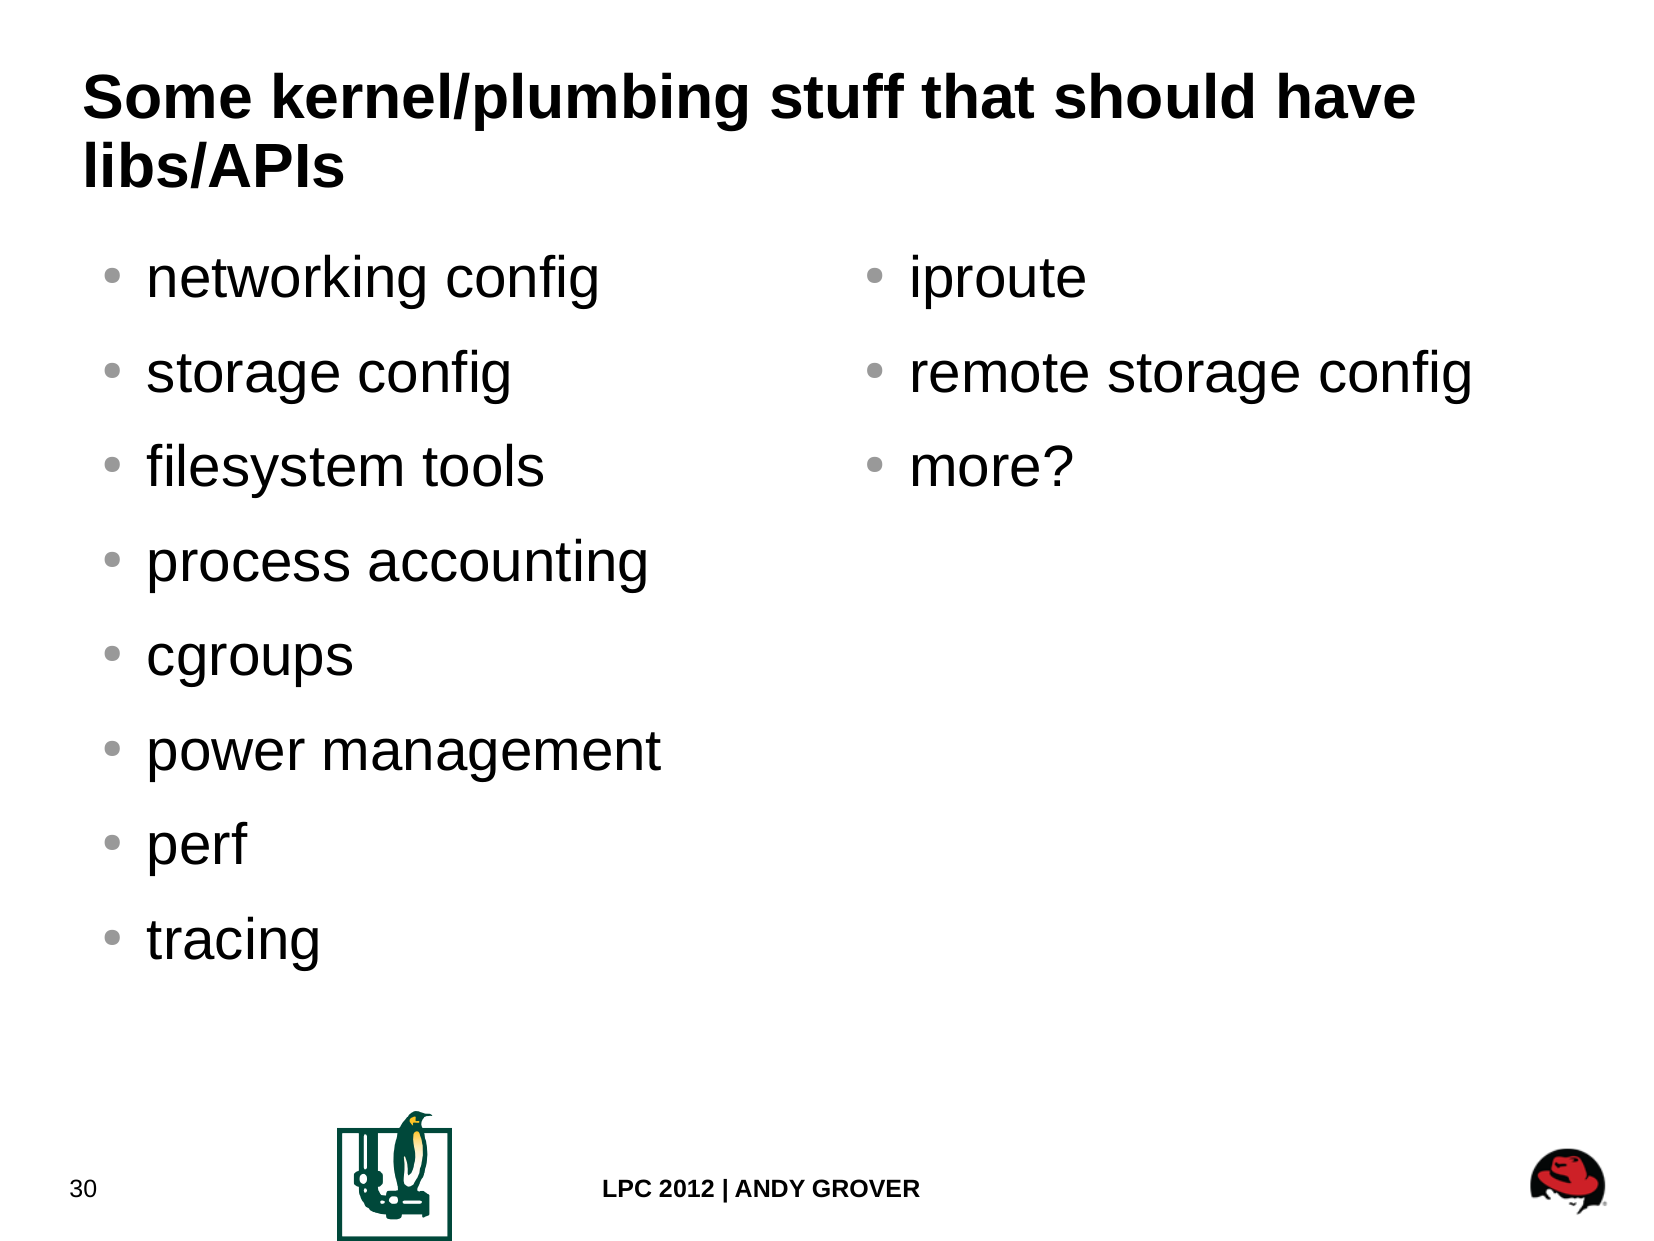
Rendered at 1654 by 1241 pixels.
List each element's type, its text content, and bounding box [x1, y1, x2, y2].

title Some kernel/plumbing stuff that should have libs/APIs [82, 37, 1571, 226]
list networking config storage config filesystem tools process accounting cgroups power management perf tracing [86, 244, 814, 1039]
picture [1529, 1146, 1613, 1224]
list iproute remote storage config more? [849, 244, 1576, 1039]
picture [337, 1111, 452, 1241]
